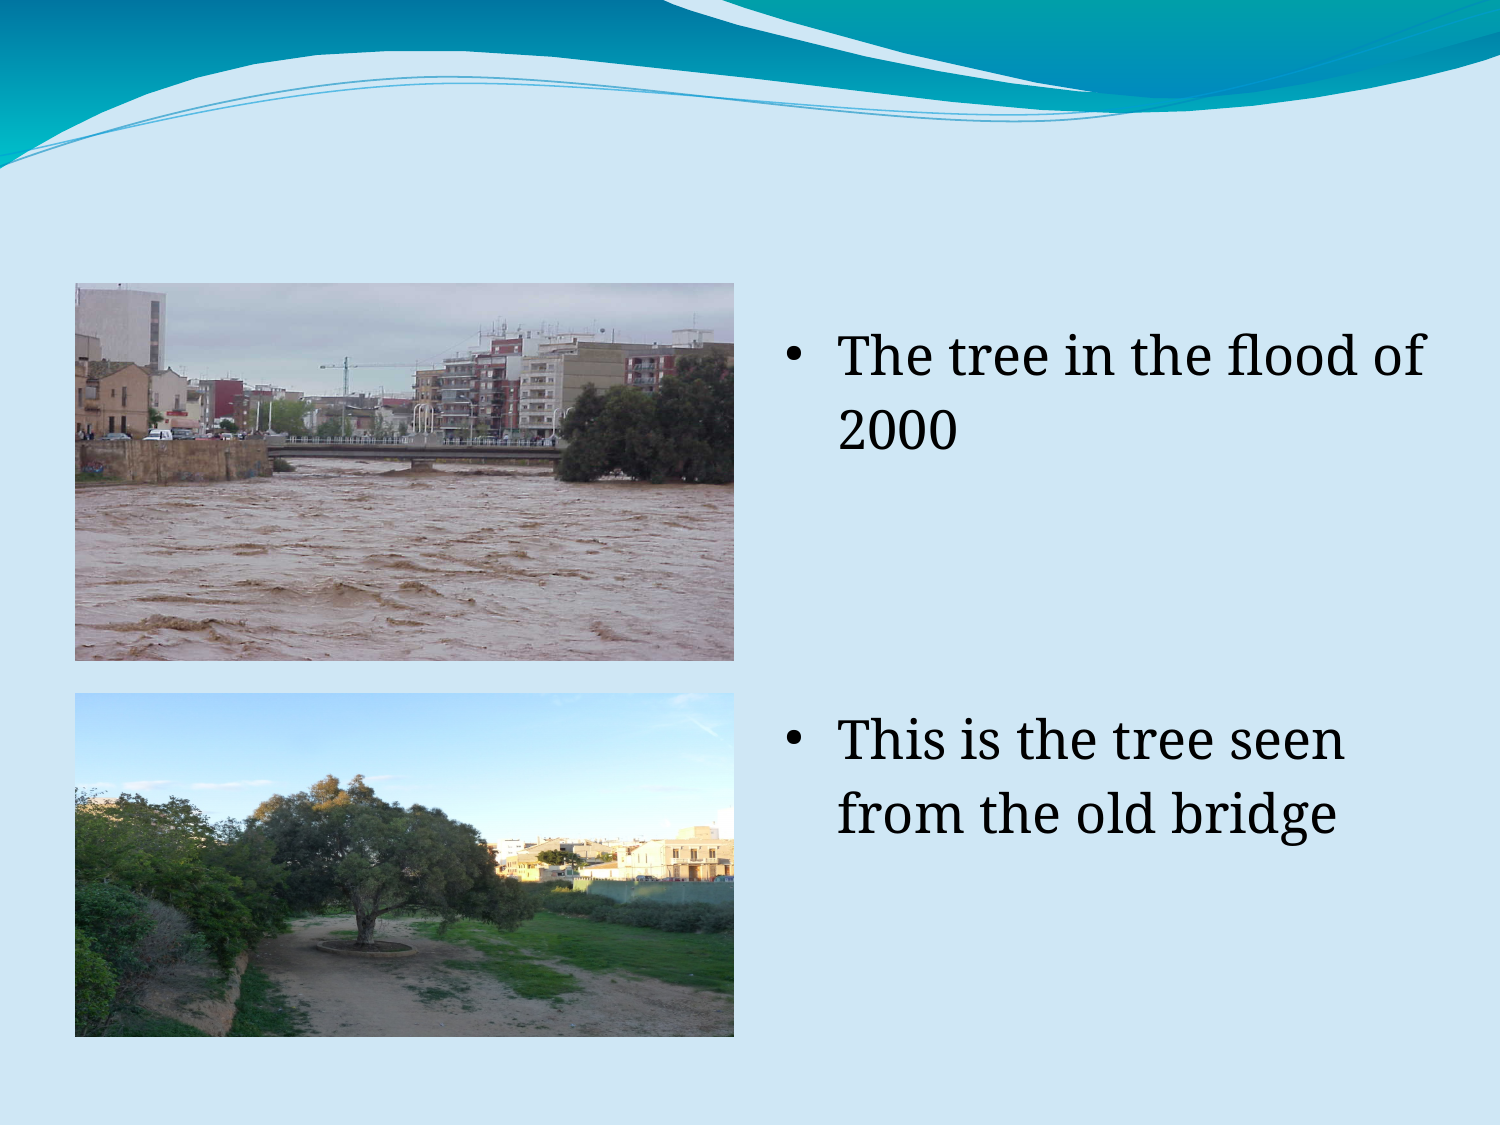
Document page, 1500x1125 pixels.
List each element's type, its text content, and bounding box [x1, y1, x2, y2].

picture [75, 693, 734, 1037]
picture [75, 283, 734, 661]
list The tree in the flood of 2000 This is the tree seen from the old bridge [766, 317, 1426, 1038]
